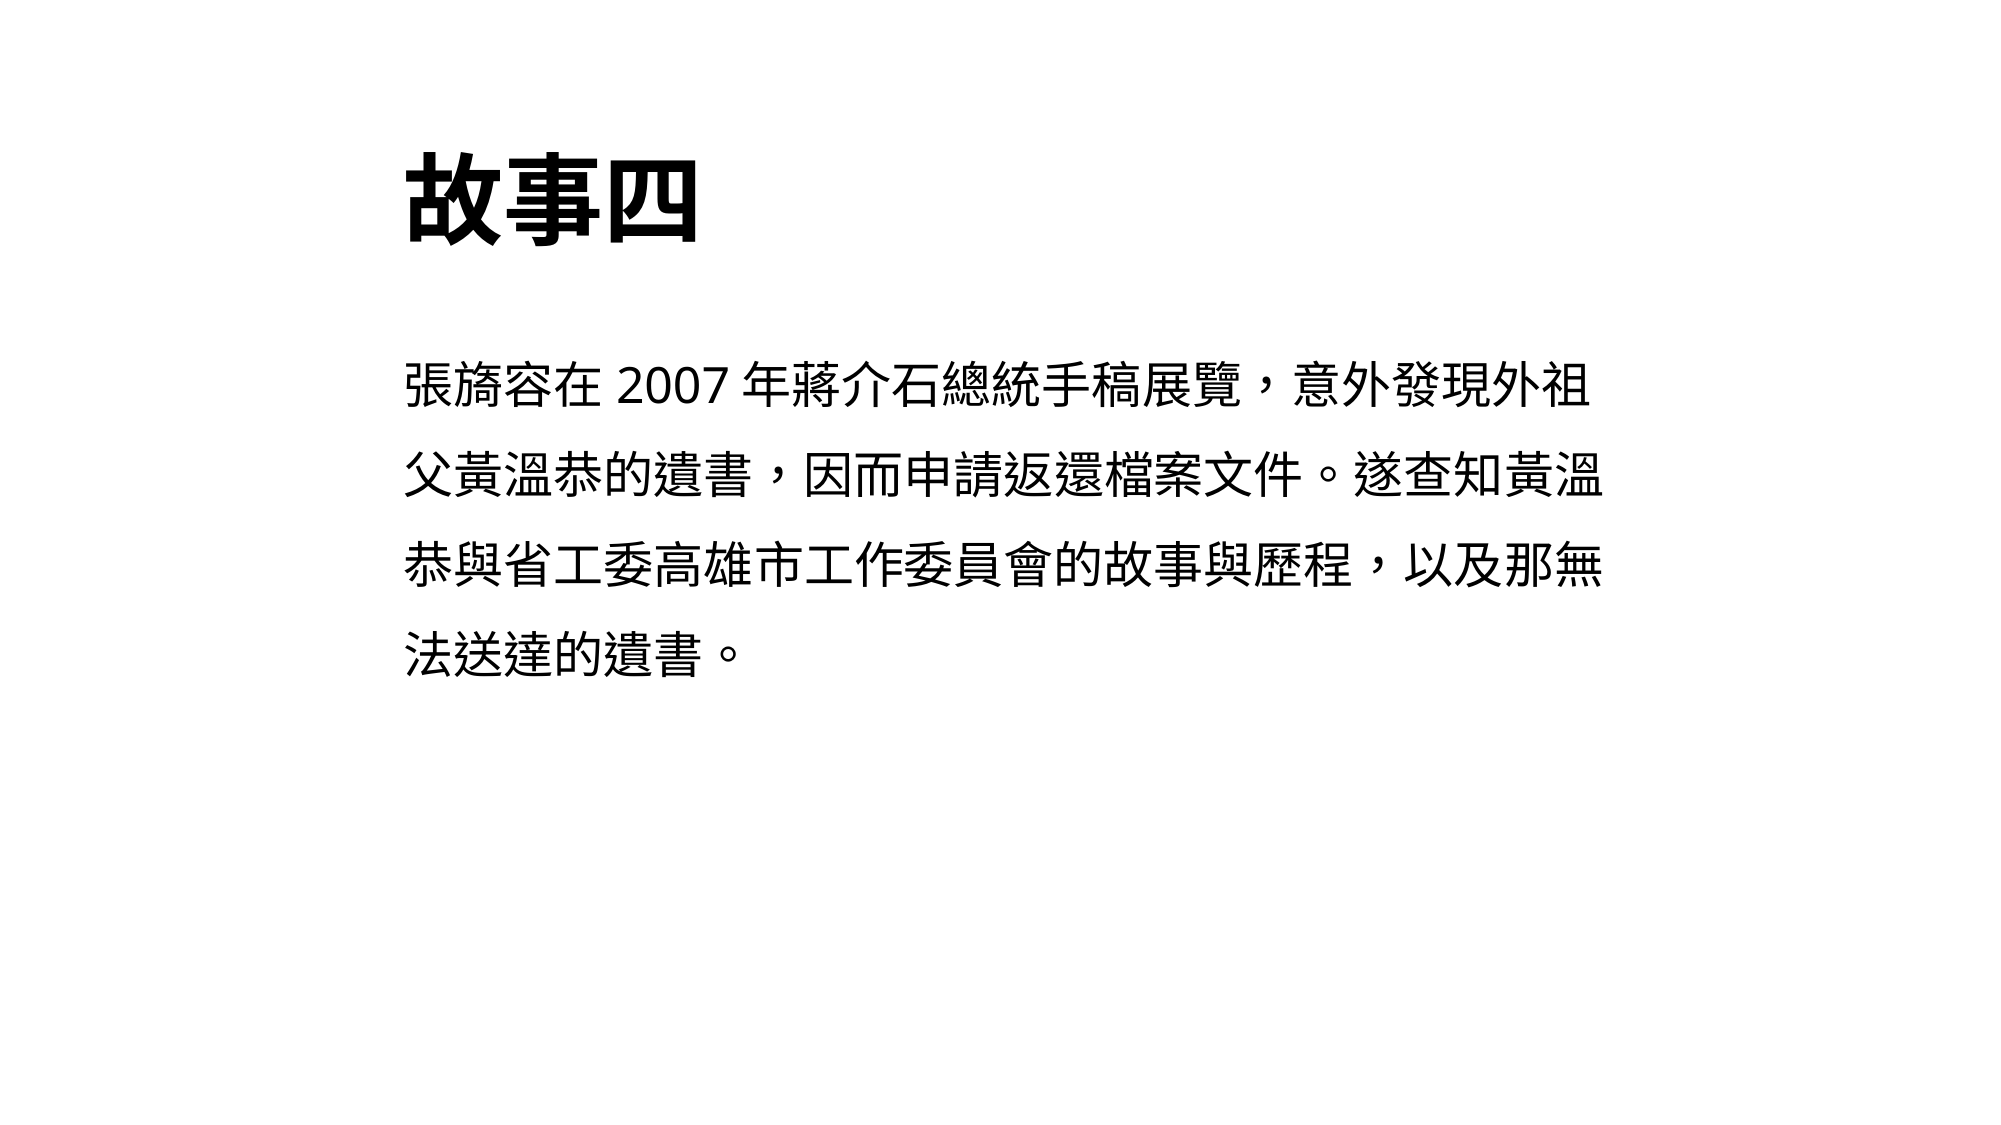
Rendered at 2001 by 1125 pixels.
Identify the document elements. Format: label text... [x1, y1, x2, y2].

title 張旖容在2007年蔣介石總統手稿展覽，意外發現外祖父黃溫恭的遺書，因而申請返還檔案文件。遂查知黃溫恭與省工委高雄市工作委員會的故事與歷程，以及那無法送達的遺書。 [388, 130, 1657, 936]
text_box 故事四 [388, 130, 843, 388]
